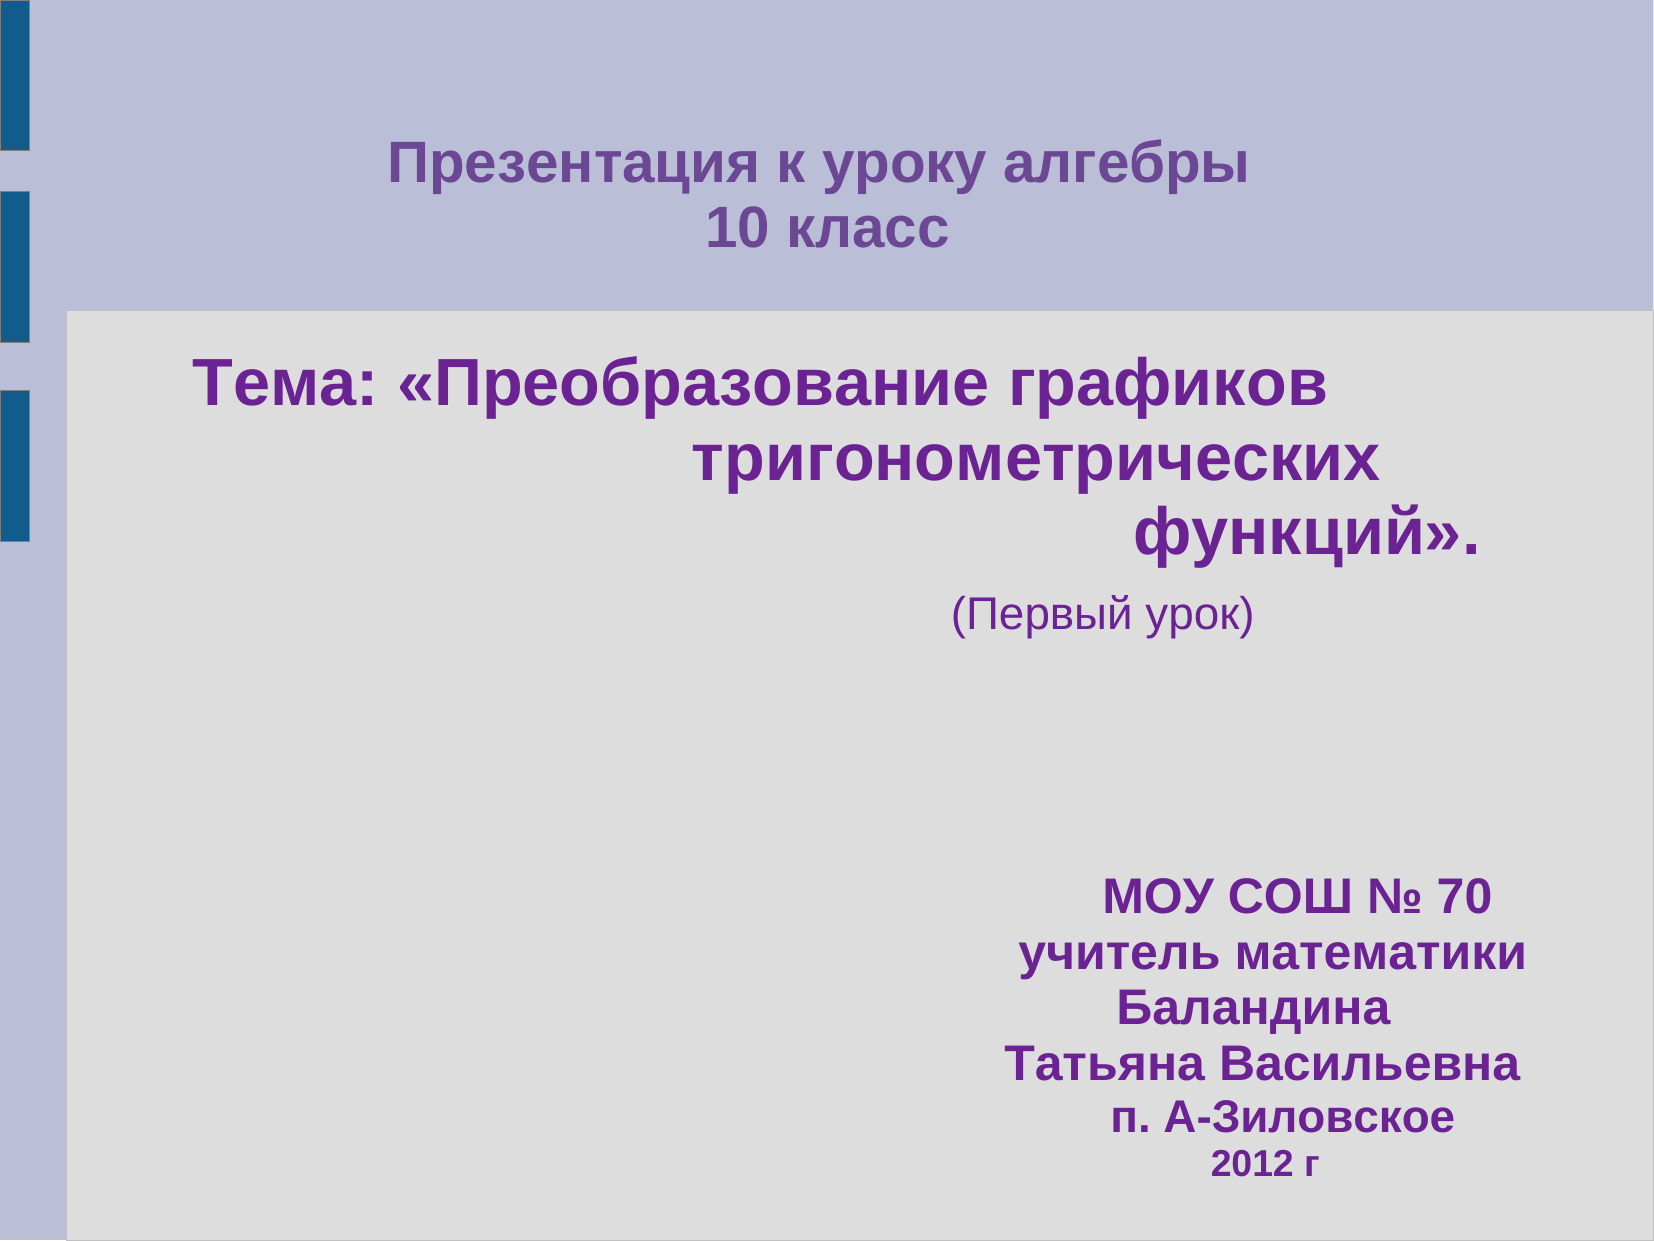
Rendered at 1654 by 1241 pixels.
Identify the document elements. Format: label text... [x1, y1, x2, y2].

list Тема: «Преобразование графиков тригонометрических функций». (Первый урок) МОУ СОШ № 70 учитель математики Баландина Татьяна Васильевна п. А-Зиловское 2012 г [121, 344, 1534, 1192]
title Презентация к уроку алгебры 10 класс [121, 91, 1534, 299]
